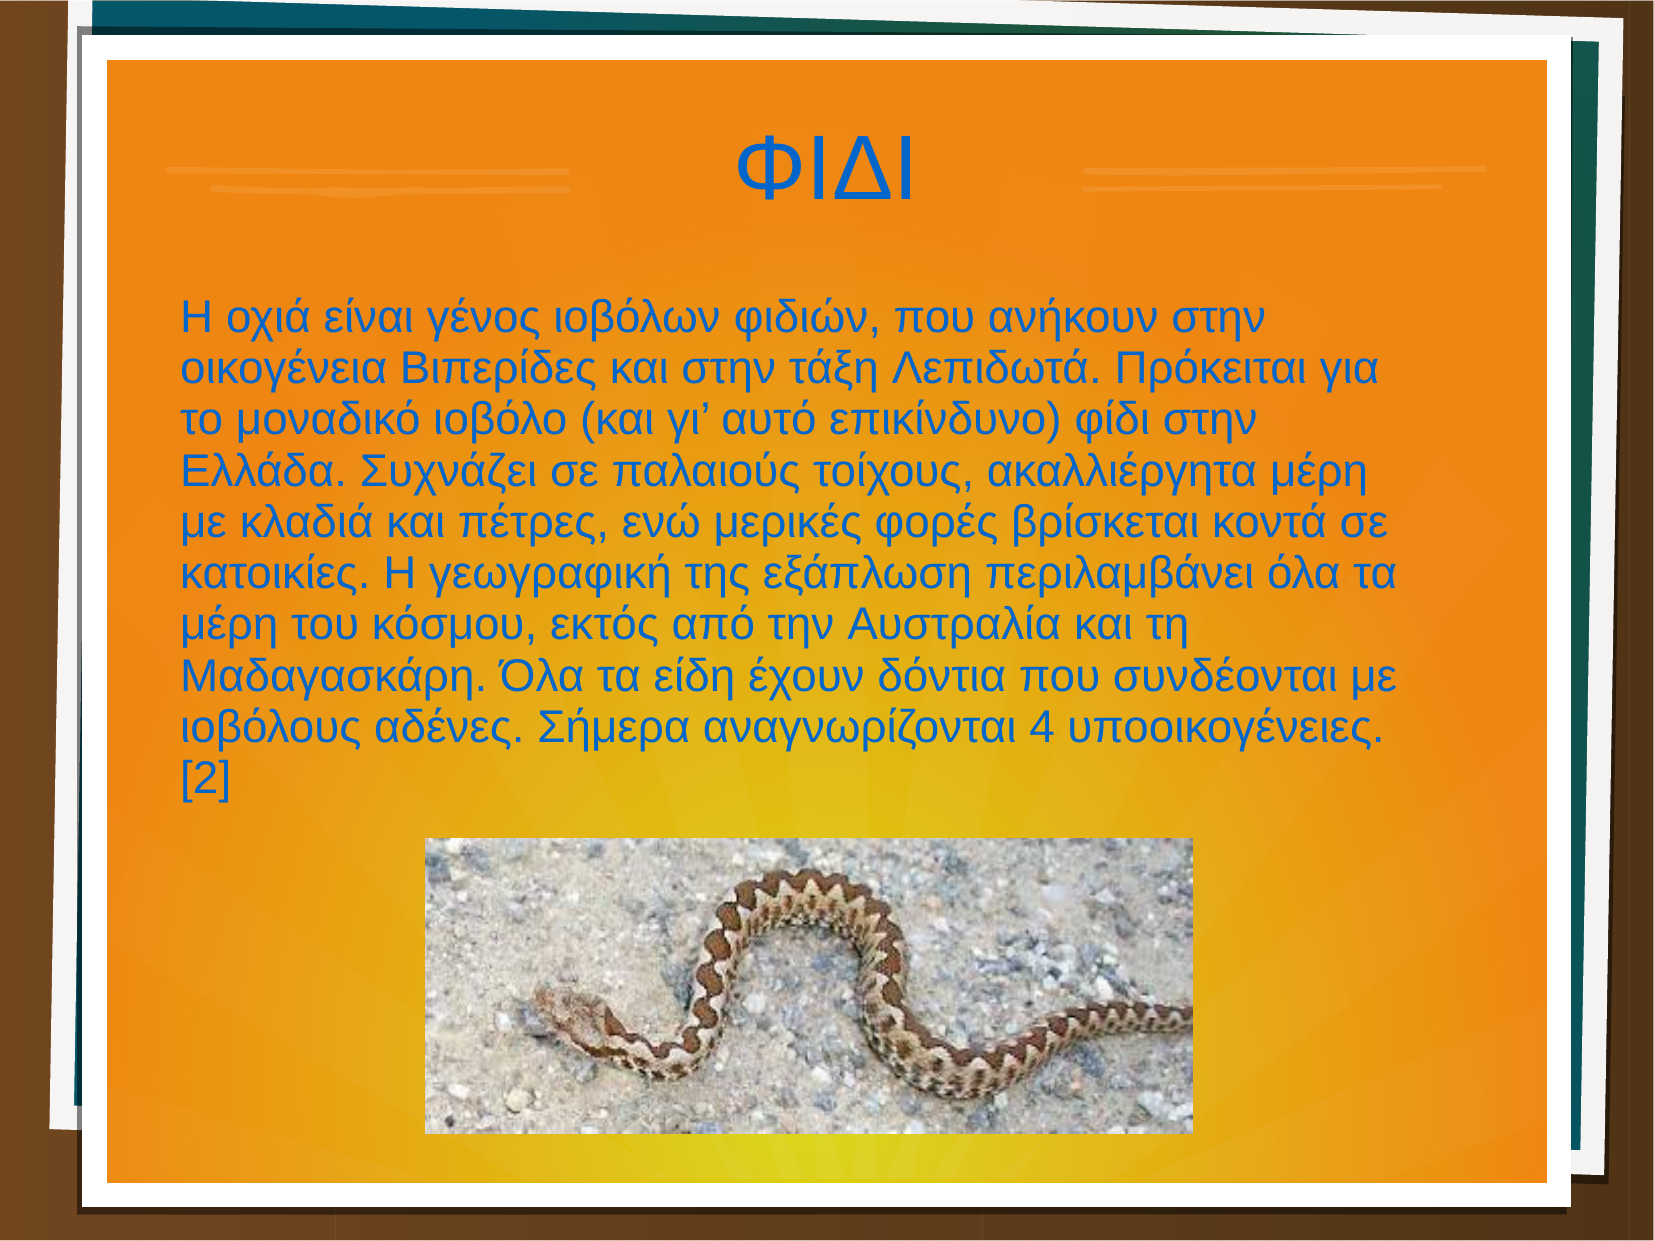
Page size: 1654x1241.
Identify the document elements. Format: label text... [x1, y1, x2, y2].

picture [425, 838, 1193, 1134]
text_box H οχιά είναι γένος ιοβόλων φιδιών, που ανήκουν στην οικογένεια Βιπερίδες και στην τάξη Λεπιδωτά. Πρόκειται για το μοναδικό ιοβόλο (και γι’ αυτό επικίνδυνο) φίδι στην Ελλάδα. Συχνάζει σε παλαιούς τοίχους, ακαλλιέργητα μέρη με κλαδιά και πέτρες, ενώ μερικές φορές βρίσκεται κοντά σε κατοικίες. Η γεωγραφική της εξάπλωση περιλαμβάνει όλα τα μέρη του κόσμου, εκτός από την Αυστραλία και τη Μαδαγασκάρη. Όλα τα είδη έχουν δόντια που συνδέονται με ιοβόλους αδένες. Σήμερα αναγνωρίζονται 4 υποοικογένειες.[2] [165, 283, 1430, 1134]
title ΦΙΔΙ [566, 78, 1087, 257]
